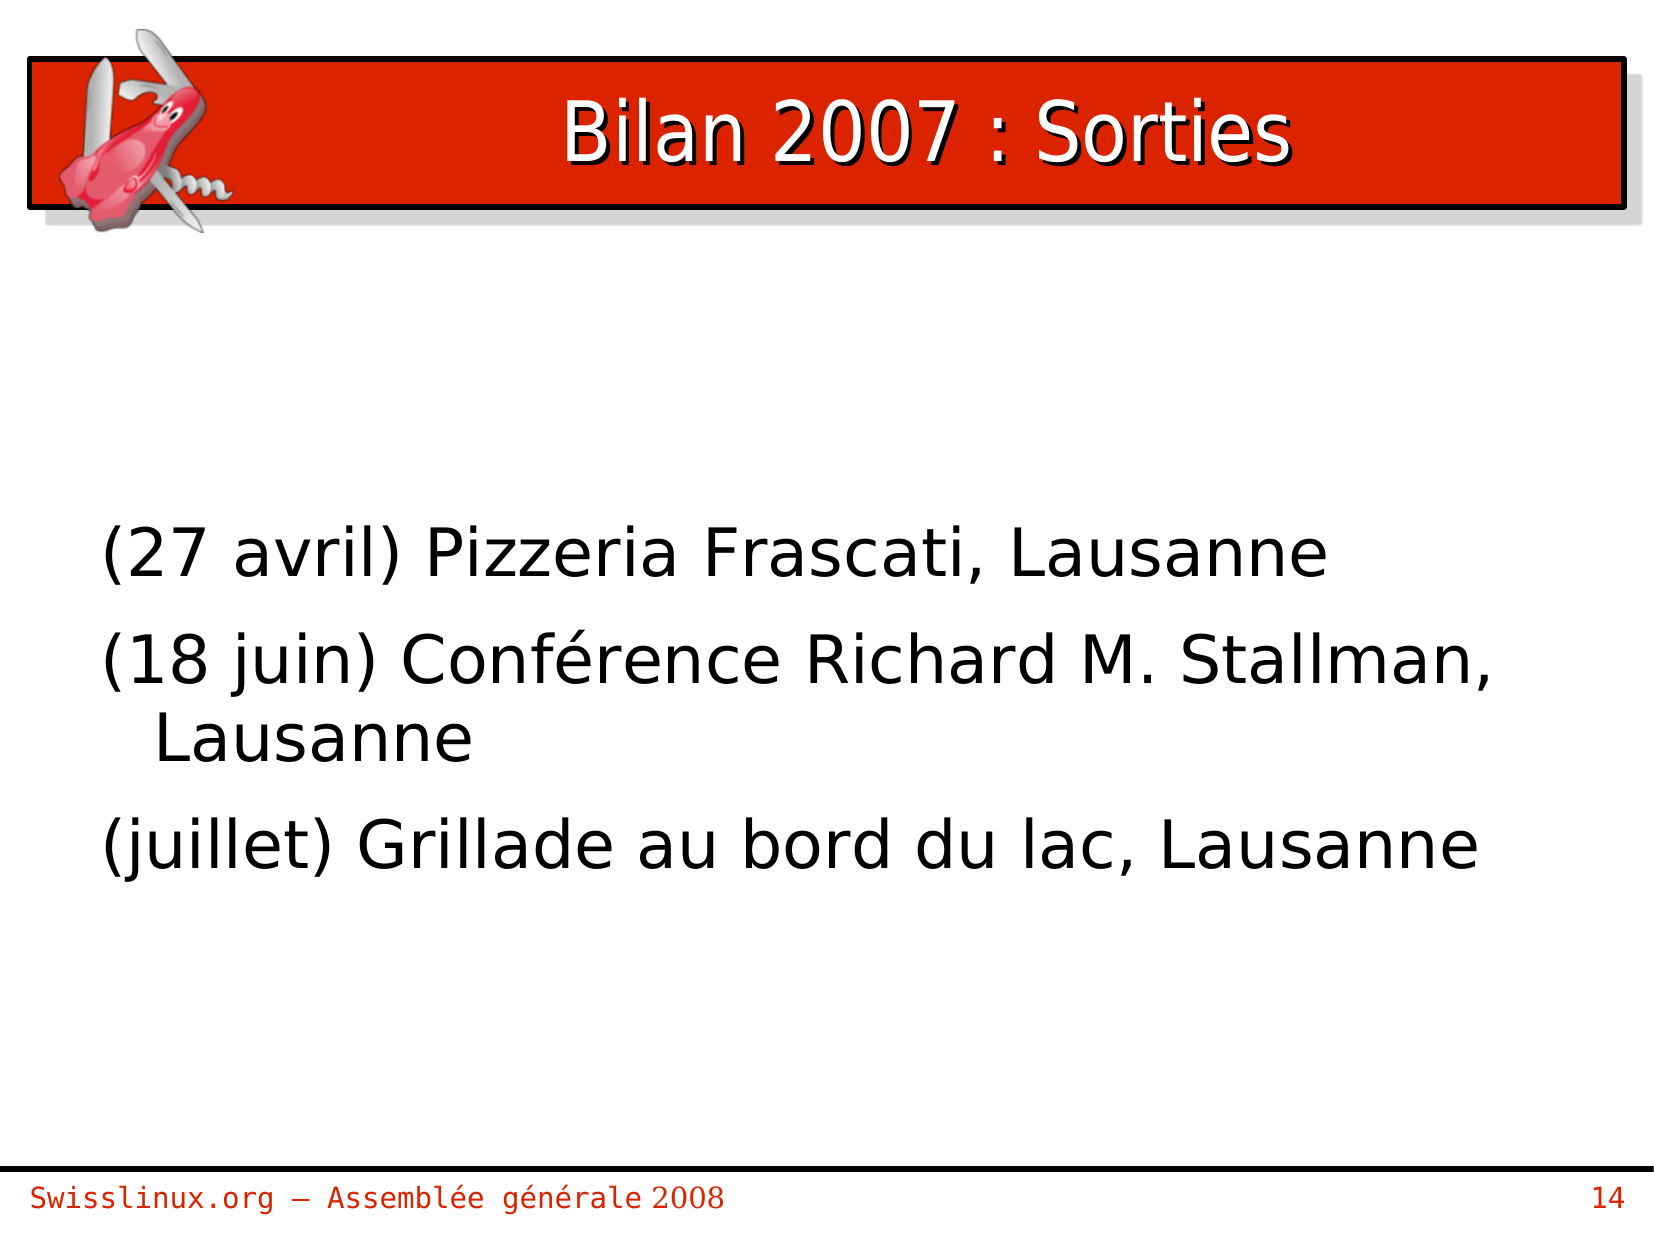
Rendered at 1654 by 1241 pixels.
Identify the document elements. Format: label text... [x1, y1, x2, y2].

title Bilan 2007 : Sorties [259, 84, 1595, 182]
list (27 avril) Pizzeria Frascati, Lausanne (18 juin) Conférence Richard M. Stallman, Lausanne (juillet) Grillade au bord du lac, Lausanne [82, 290, 1571, 1109]
picture [59, 29, 234, 233]
